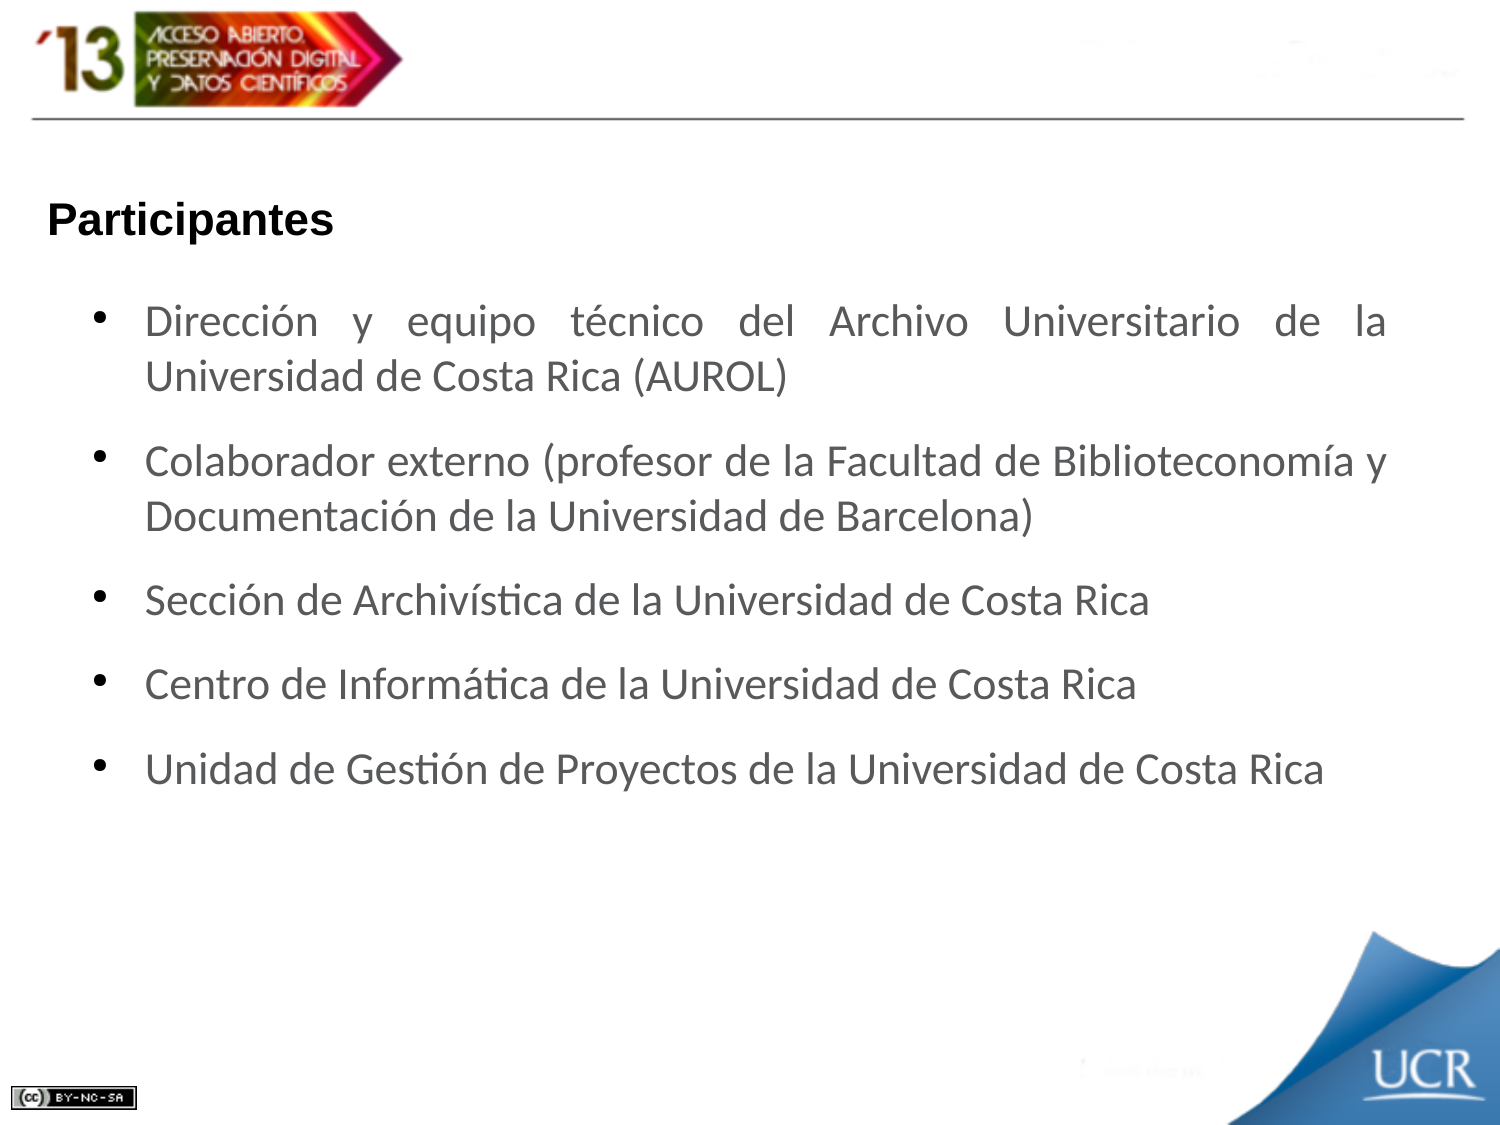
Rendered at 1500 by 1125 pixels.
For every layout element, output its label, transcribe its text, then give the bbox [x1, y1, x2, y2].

list Dirección y equipo técnico del Archivo Universitario de la Universidad de Costa Rica (AUROL) Colaborador externo (profesor de la Facultad de Biblioteconomía y Documentación de la Universidad de Barcelona) Sección de Archivística de la Universidad de Costa Rica Centro de Informática de la Universidad de Costa Rica Unidad de Gestión de Proyectos de la Universidad de Costa Rica [59, 283, 1410, 993]
title Participantes [32, 119, 1382, 308]
picture [0, 0, 1500, 1125]
